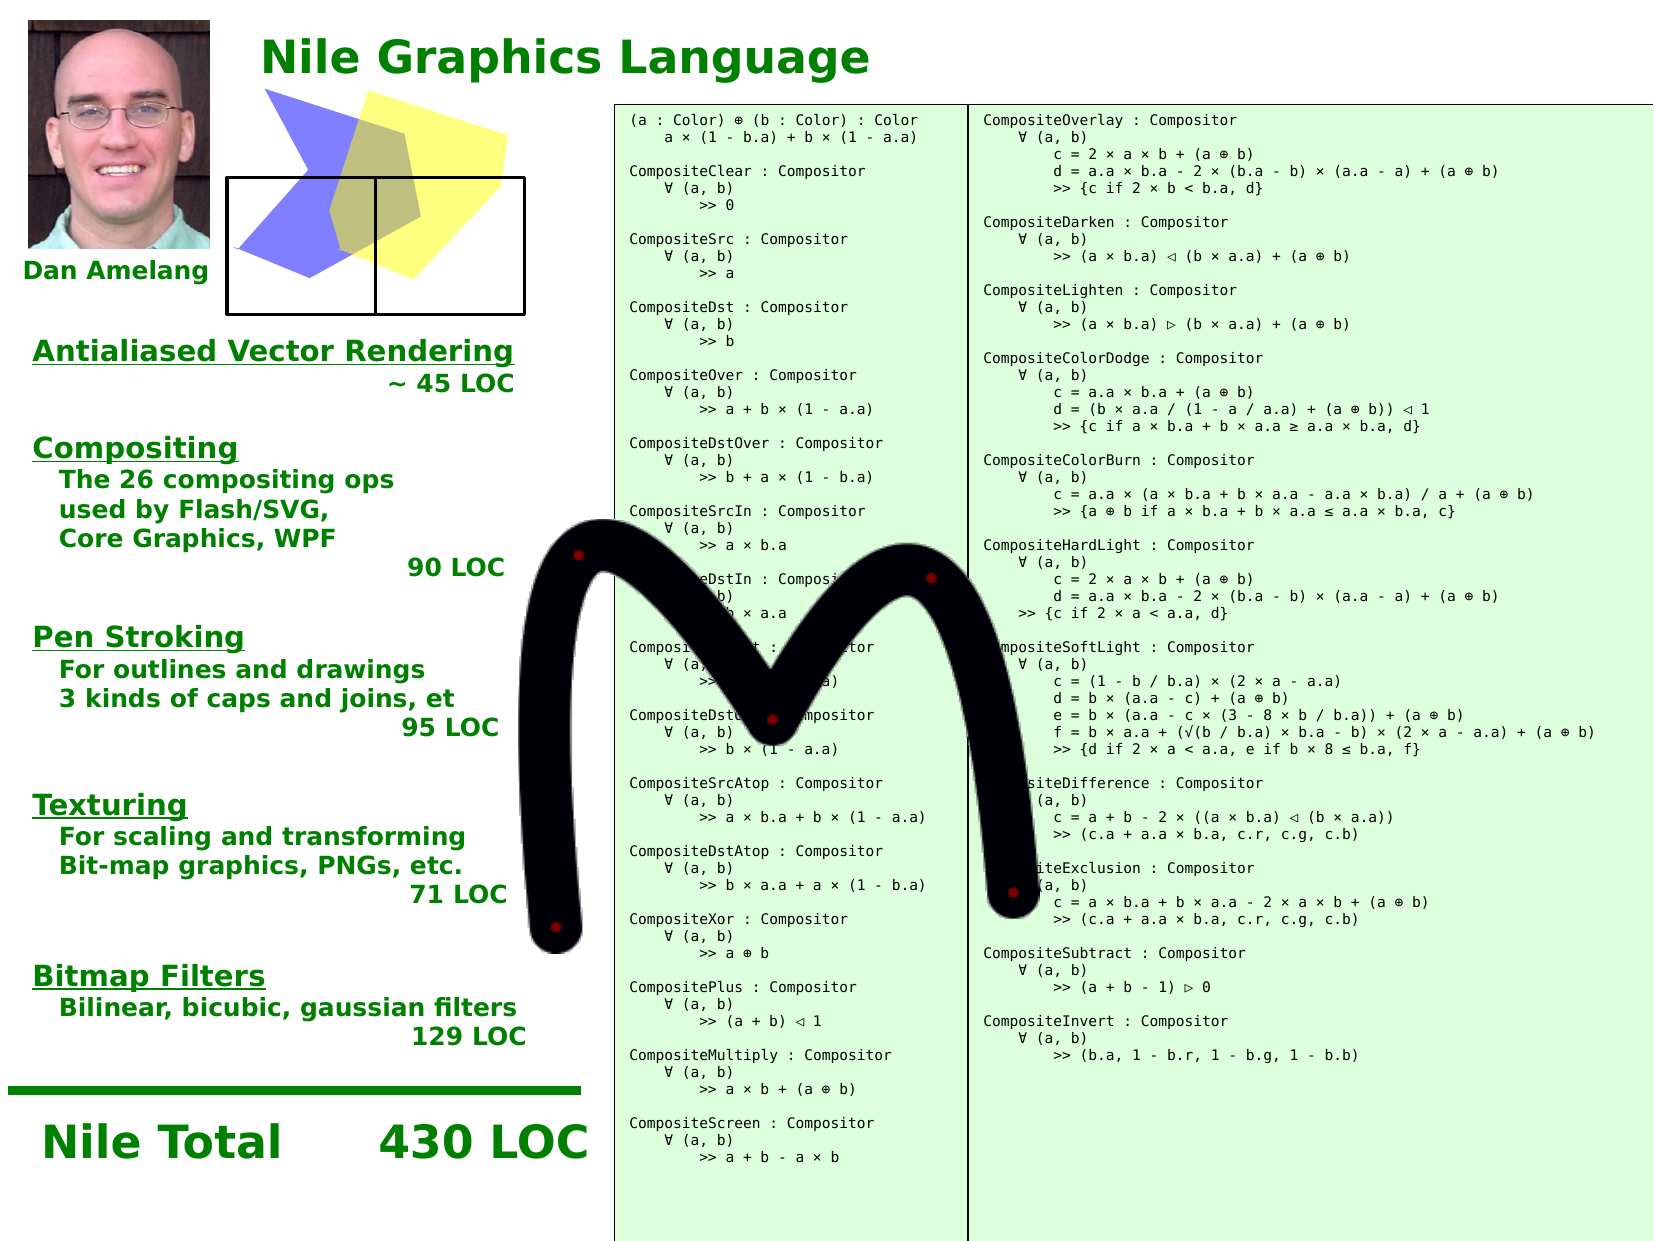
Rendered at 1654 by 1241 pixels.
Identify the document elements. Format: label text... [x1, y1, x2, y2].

text_box Nile Graphics Language [245, 23, 975, 92]
text_box (a : Color) ⊕ (b : Color) : Color a × (1 - b.a) + b × (1 - a.a) CompositeClear : Compositor ∀ (a, b) >> 0 CompositeSrc : Compositor ∀ (a, b) >> a CompositeDst : Compositor ∀ (a, b) >> b CompositeOver : Compositor ∀ (a, b) >> a + b × (1 - a.a) CompositeDstOver : Compositor ∀ (a, b) >> b + a × (1 - b.a) CompositeSrcIn : Compositor ∀ (a, b) >> a × b.a CompositeDstIn : Compositor ∀ (a, b) >> b × a.a CompositeSrcOut : Compositor ∀ (a, b) >> a × (1 - b.a) CompositeDstOut : Compositor ∀ (a, b) >> b × (1 - a.a) CompositeSrcAtop : Compositor ∀ (a, b) >> a × b.a + b × (1 - a.a) CompositeDstAtop : Compositor ∀ (a, b) >> b × a.a + a × (1 - b.a) CompositeXor : Compositor ∀ (a, b) >> a ⊕ b CompositePlus : Compositor ∀ (a, b) >> (a + b) ◁ 1 CompositeMultiply : Compositor ∀ (a, b) >> a × b + (a ⊕ b) CompositeScreen : Compositor ∀ (a, b) >> a + b - a × b [614, 104, 968, 519]
text_box Antialiased Vector Rendering ~ 45 LOC [17, 327, 546, 435]
text_box CompositeOverlay : Compositor ∀ (a, b) c = 2 × a × b + (a ⊕ b) d = a.a × b.a - 2 × (b.a - b) × (a.a - a) + (a ⊕ b) >> {c if 2 × b < b.a, d} CompositeDarken : Compositor ∀ (a, b) >> (a × b.a) ◁ (b × a.a) + (a ⊕ b) CompositeLighten : Compositor ∀ (a, b) >> (a × b.a) ▷ (b × a.a) + (a ⊕ b) CompositeColorDodge : Compositor ∀ (a, b) c = a.a × b.a + (a ⊕ b) d = (b × a.a / (1 - a / a.a) + (a ⊕ b)) ◁ 1 >> {c if a × b.a + b × a.a ≥ a.a × b.a, d} CompositeColorBurn : Compositor ∀ (a, b) c = a.a × (a × b.a + b × a.a - a.a × b.a) / a + (a ⊕ b) >> {a ⊕ b if a × b.a + b × a.a ≤ a.a × b.a, c} CompositeHardLight : Compositor ∀ (a, b) c = 2 × a × b + (a ⊕ b) d = a.a × b.a - 2 × (b.a - b) × (a.a - a) + (a ⊕ b) >> {c if 2 × a < a.a, d} CompositeSoftLight : Compositor ∀ (a, b) c = (1 - b / b.a) × (2 × a - a.a) d = b × (a.a - c) + (a ⊕ b) e = b × (a.a - c × (3 - 8 × b / b.a)) + (a ⊕ b) f = b × a.a + (√(b / b.a) × b.a - b) × (2 × a - a.a) + (a ⊕ b) >> {d if 2 × a < a.a, e if b × 8 ≤ b.a, f} CompositeDifference : Compositor ∀ (a, b) c = a + b - 2 × ((a × b.a) ◁ (b × a.a)) >> (c.a + a.a × b.a, c.r, c.g, c.b) CompositeExclusion : Compositor ∀ (a, b) c = a × b.a + b × a.a - 2 × a × b + (a ⊕ b) >> (c.a + a.a × b.a, c.r, c.g, c.b) CompositeSubtract : Compositor ∀ (a, b) >> (a + b - 1) ▷ 0 CompositeInvert : Compositor ∀ (a, b) >> (b.a, 1 - b.r, 1 - b.g, 1 - b.b) [968, 104, 1653, 1241]
picture [28, 20, 210, 249]
text_box Pen Stroking For outlines and drawings 3 kinds of caps and joins, et 95 LOC [17, 613, 518, 751]
text_box Bitmap Filters Bilinear, bicubic, gaussian filters 129 LOC [17, 951, 546, 1067]
text_box [377, 179, 502, 280]
text_box [264, 88, 509, 176]
text_box Texturing For scaling and transforming Bit-map graphics, PNGs, etc. 71 LOC [17, 780, 518, 918]
text_box Compositing The 26 compositing ops used by Flash/SVG, Core Graphics, WPF 90 LOC [17, 435, 521, 591]
text_box Nile Total 430 LOC [26, 1109, 609, 1178]
text_box (a : Color) ⊕ (b : Color) : Color a × (1 - b.a) + b × (1 - a.a) CompositeClear : Compositor ∀ (a, b) >> 0 CompositeSrc : Compositor ∀ (a, b) >> a CompositeDst : Compositor ∀ (a, b) >> b CompositeOver : Compositor ∀ (a, b) >> a + b × (1 - a.a) CompositeDstOver : Compositor ∀ (a, b) >> b + a × (1 - b.a) CompositeSrcIn : Compositor ∀ (a, b) >> a × b.a CompositeDstIn : Compositor ∀ (a, b) >> b × a.a CompositeSrcOut : Compositor ∀ (a, b) >> a × (1 - b.a) CompositeDstOut : Compositor ∀ (a, b) >> b × (1 - a.a) CompositeSrcAtop : Compositor ∀ (a, b) >> a × b.a + b × (1 - a.a) CompositeDstAtop : Compositor ∀ (a, b) >> b × a.a + a × (1 - b.a) CompositeXor : Compositor ∀ (a, b) >> a ⊕ b CompositePlus : Compositor ∀ (a, b) >> (a + b) ◁ 1 CompositeMultiply : Compositor ∀ (a, b) >> a × b + (a ⊕ b) CompositeScreen : Compositor ∀ (a, b) >> a + b - a × b [614, 954, 968, 1241]
text_box [233, 179, 374, 279]
text_box Dan Amelang [7, 249, 230, 294]
picture [518, 519, 1040, 954]
